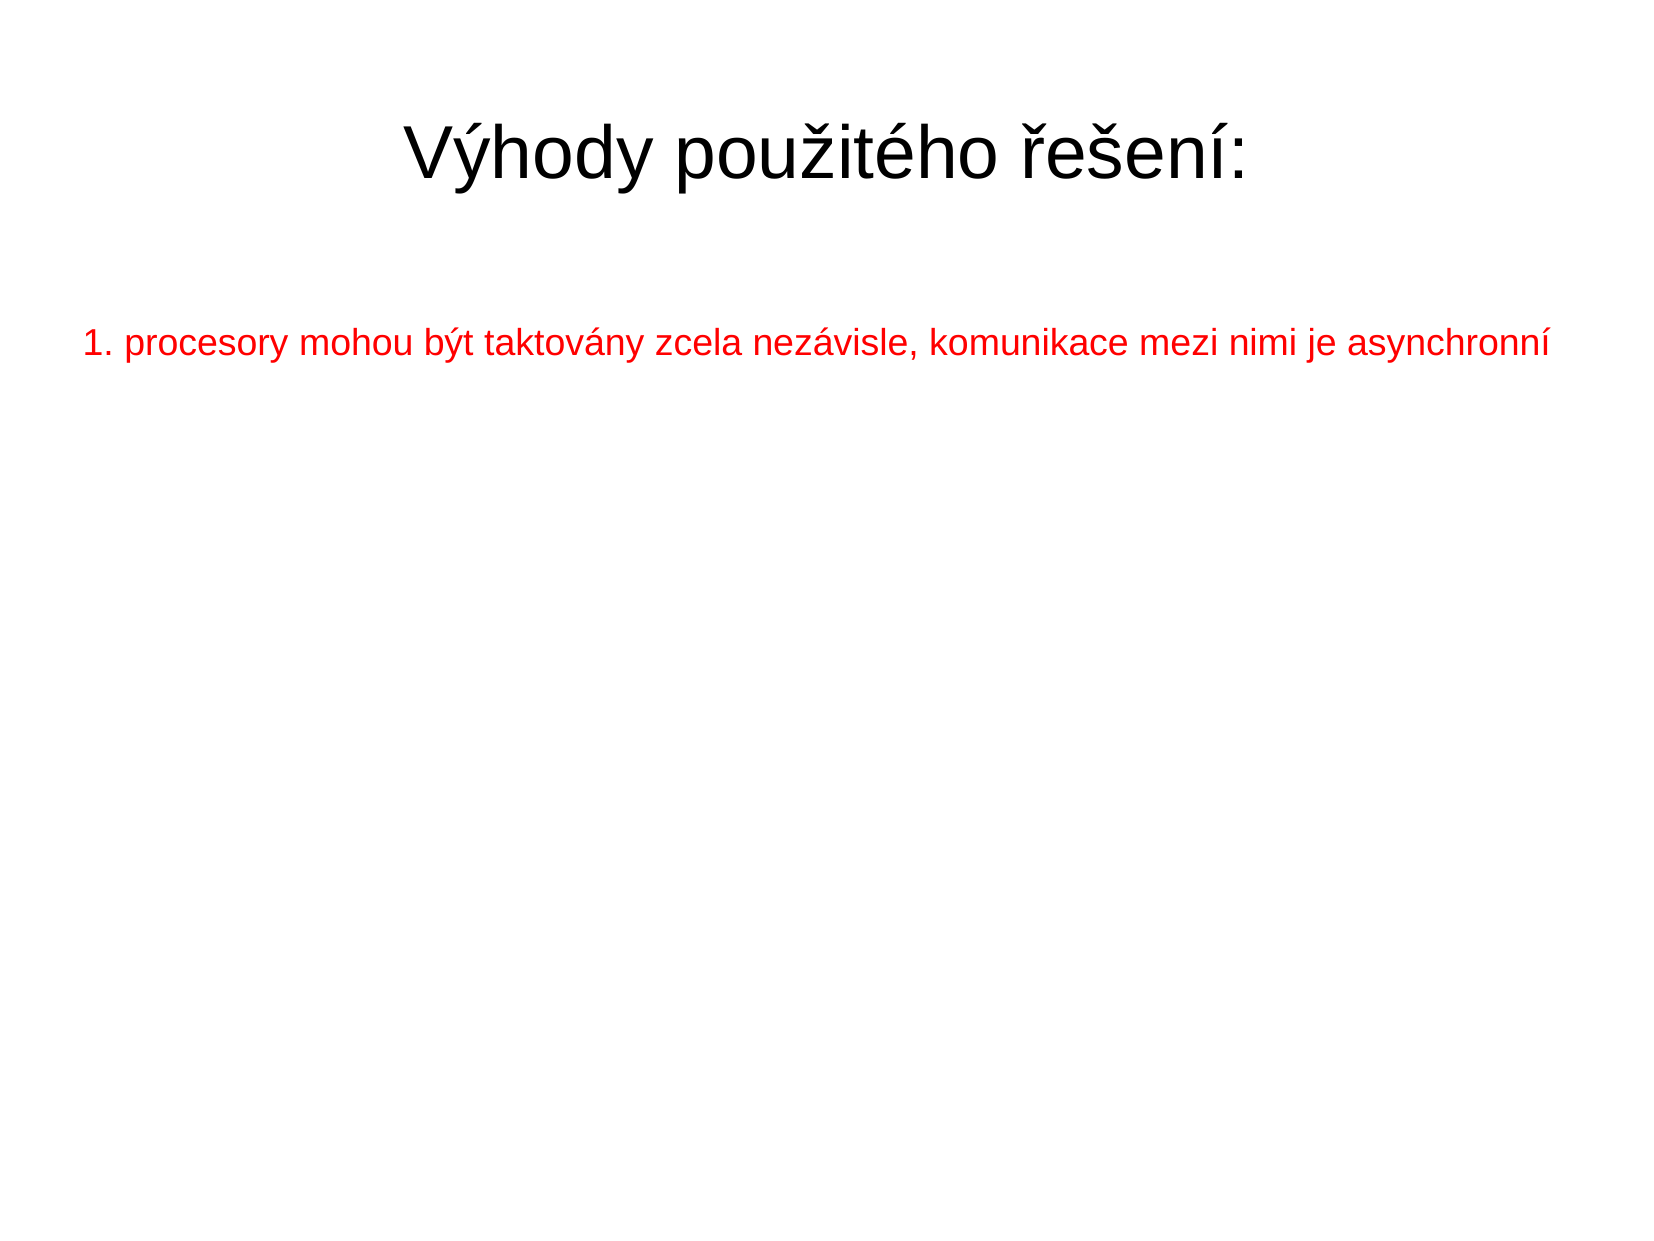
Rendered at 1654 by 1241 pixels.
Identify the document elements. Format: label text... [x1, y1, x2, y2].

subtitle 1. procesory mohou být taktovány zcela nezávisle, komunikace mezi nimi je asynchronní [82, 297, 1571, 1102]
title Výhody použitého řešení: [82, 49, 1571, 257]
